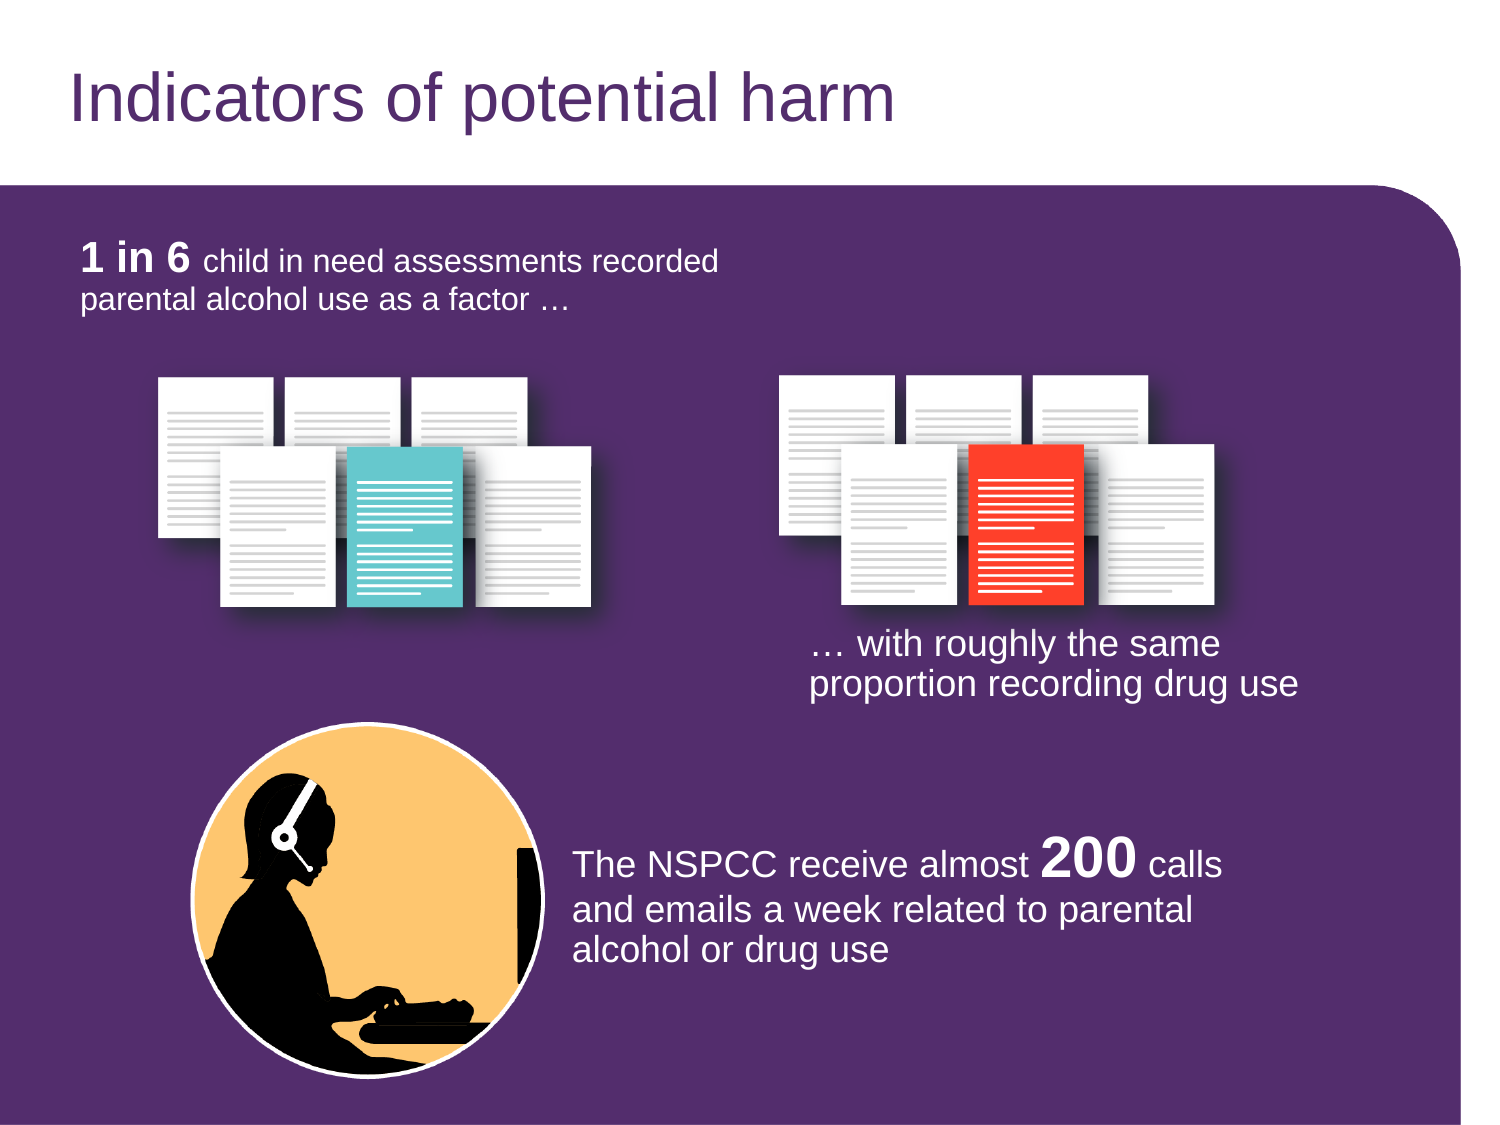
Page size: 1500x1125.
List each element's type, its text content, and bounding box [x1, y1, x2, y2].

picture [0, 0, 1500, 1125]
list 1 in 6 child in need assessments recorded parental alcohol use as a factor … [64, 228, 832, 326]
text_box … with roughly the same proportion recording drug use [794, 616, 1347, 735]
text_box The NSPCC receive almost 200 calls and emails a week related to parental alcohol or drug use [578, 819, 1274, 995]
title Indicators of potential harm [53, 40, 1347, 159]
